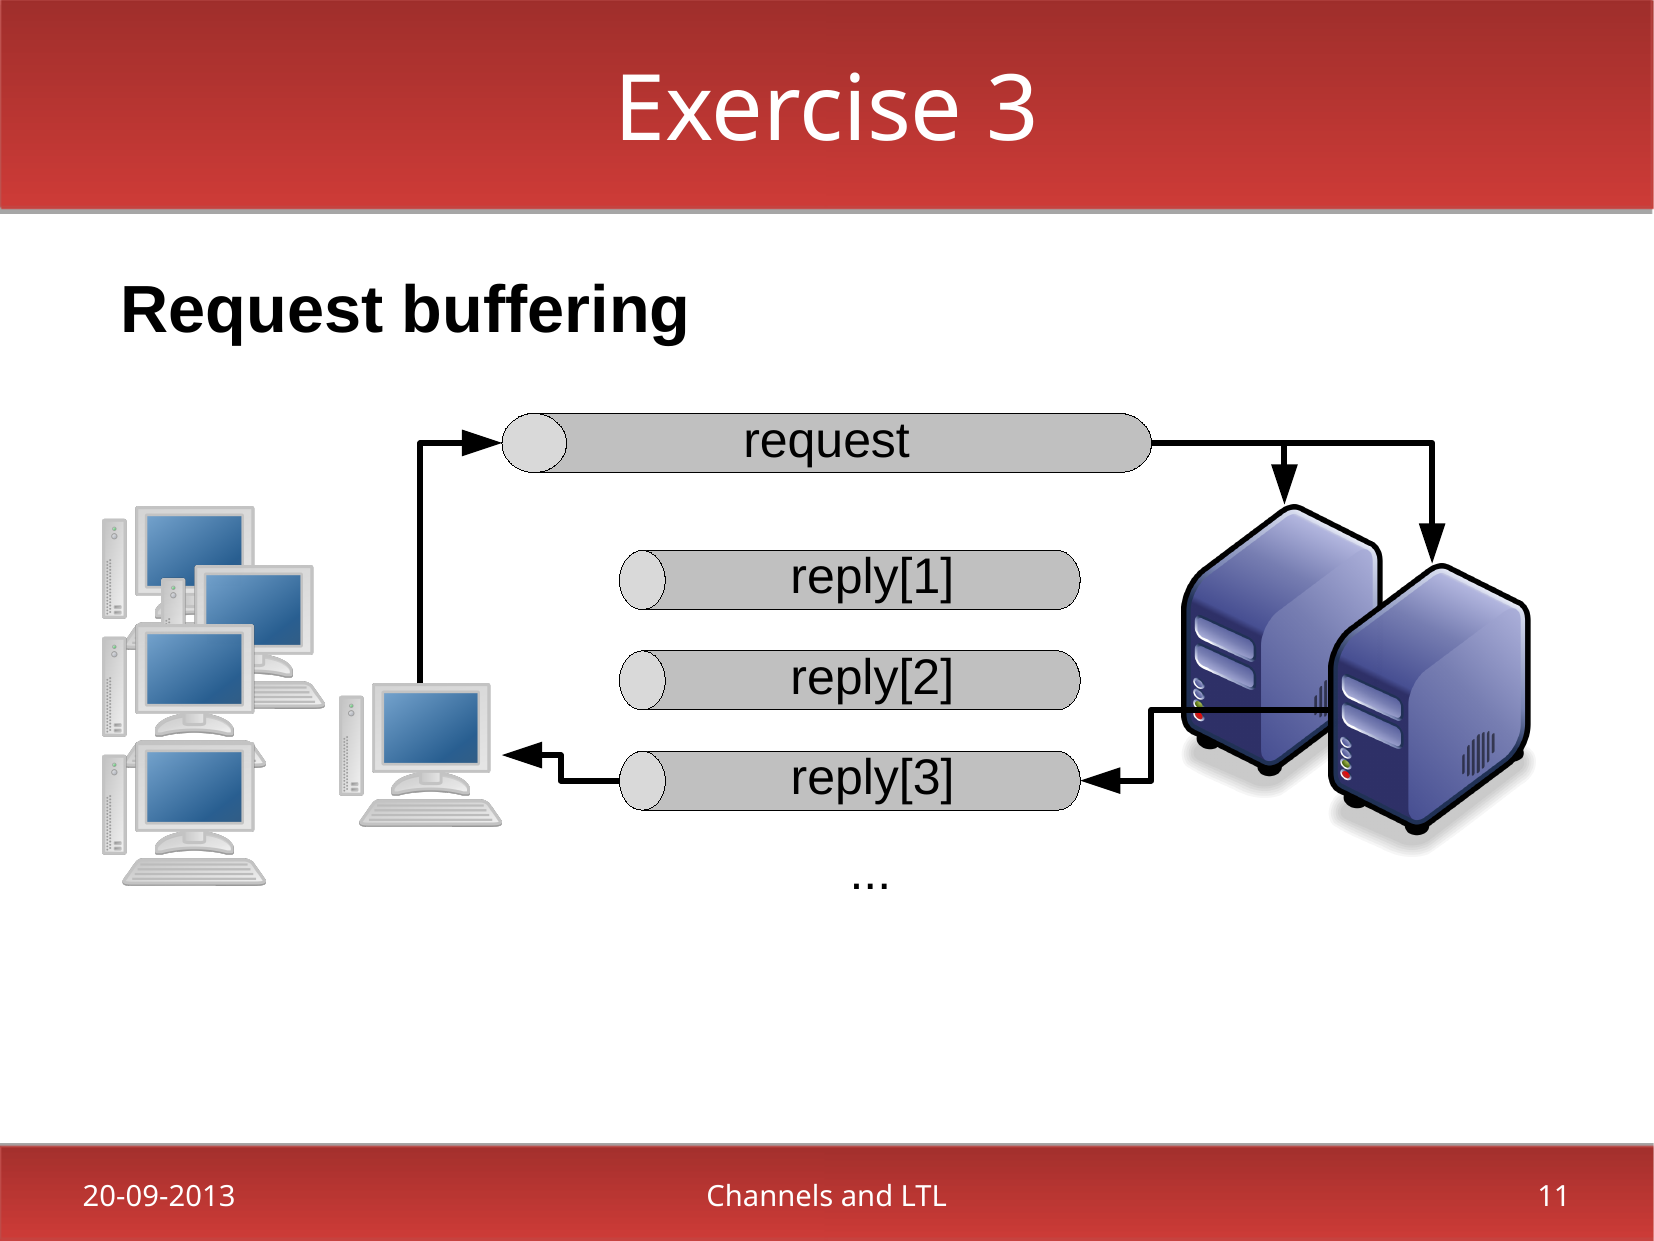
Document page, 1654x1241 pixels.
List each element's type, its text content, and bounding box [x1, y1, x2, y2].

text_box [970, 751, 1081, 811]
text_box [644, 751, 775, 811]
picture [0, 1143, 1654, 1241]
text_box Request buffering [105, 264, 707, 354]
table_cell T [619, 751, 666, 811]
table_cell T [619, 550, 666, 610]
text_box ... [834, 836, 907, 908]
title Exercise 3 [59, 31, 1595, 178]
text_box [645, 650, 775, 710]
text_box [925, 413, 1152, 473]
text_box [970, 550, 1081, 610]
text_box [647, 550, 775, 610]
text_box reply[3] [775, 741, 970, 813]
picture [1181, 504, 1536, 857]
picture [339, 683, 502, 827]
text_box reply[1] [775, 541, 970, 612]
table_cell T [502, 413, 567, 473]
picture [102, 506, 325, 886]
text_box request [728, 405, 925, 476]
text_box [540, 413, 728, 473]
picture [0, 0, 1654, 214]
text_box reply[2] [775, 641, 970, 713]
table_cell T [619, 650, 666, 710]
text_box [970, 650, 1081, 710]
